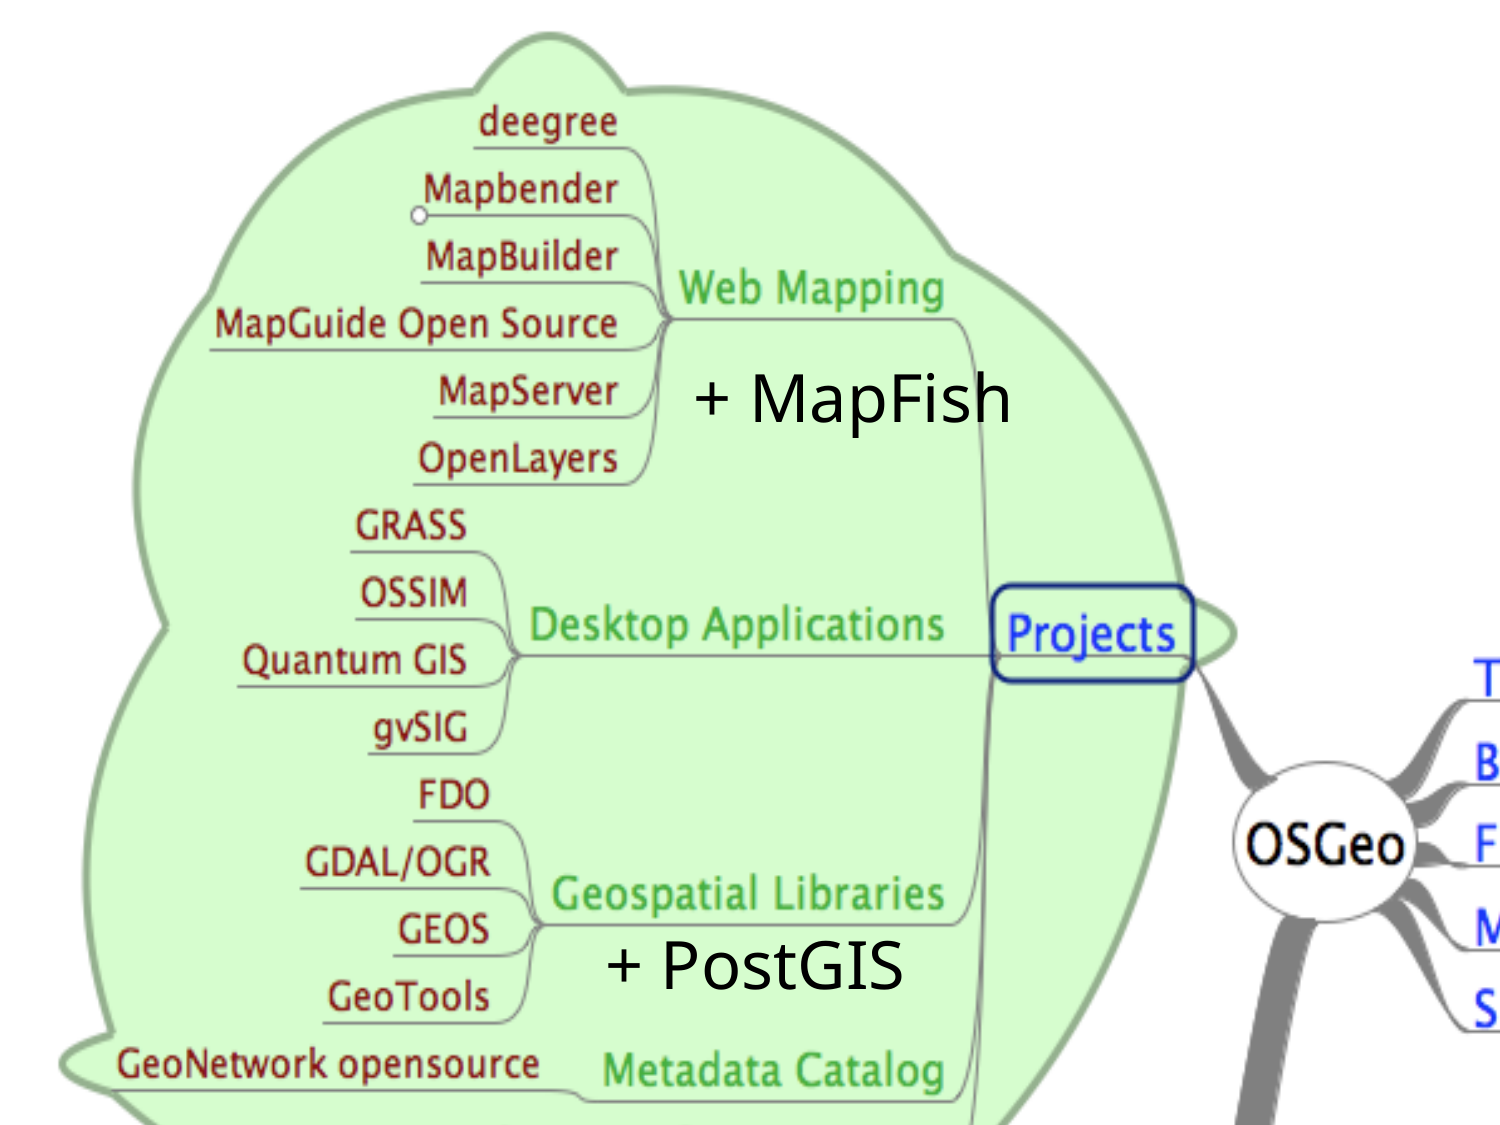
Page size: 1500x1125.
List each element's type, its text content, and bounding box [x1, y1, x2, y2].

text_box + PostGIS [590, 915, 1004, 1011]
text_box + MapFish [679, 348, 1093, 443]
picture [0, 0, 1500, 1125]
